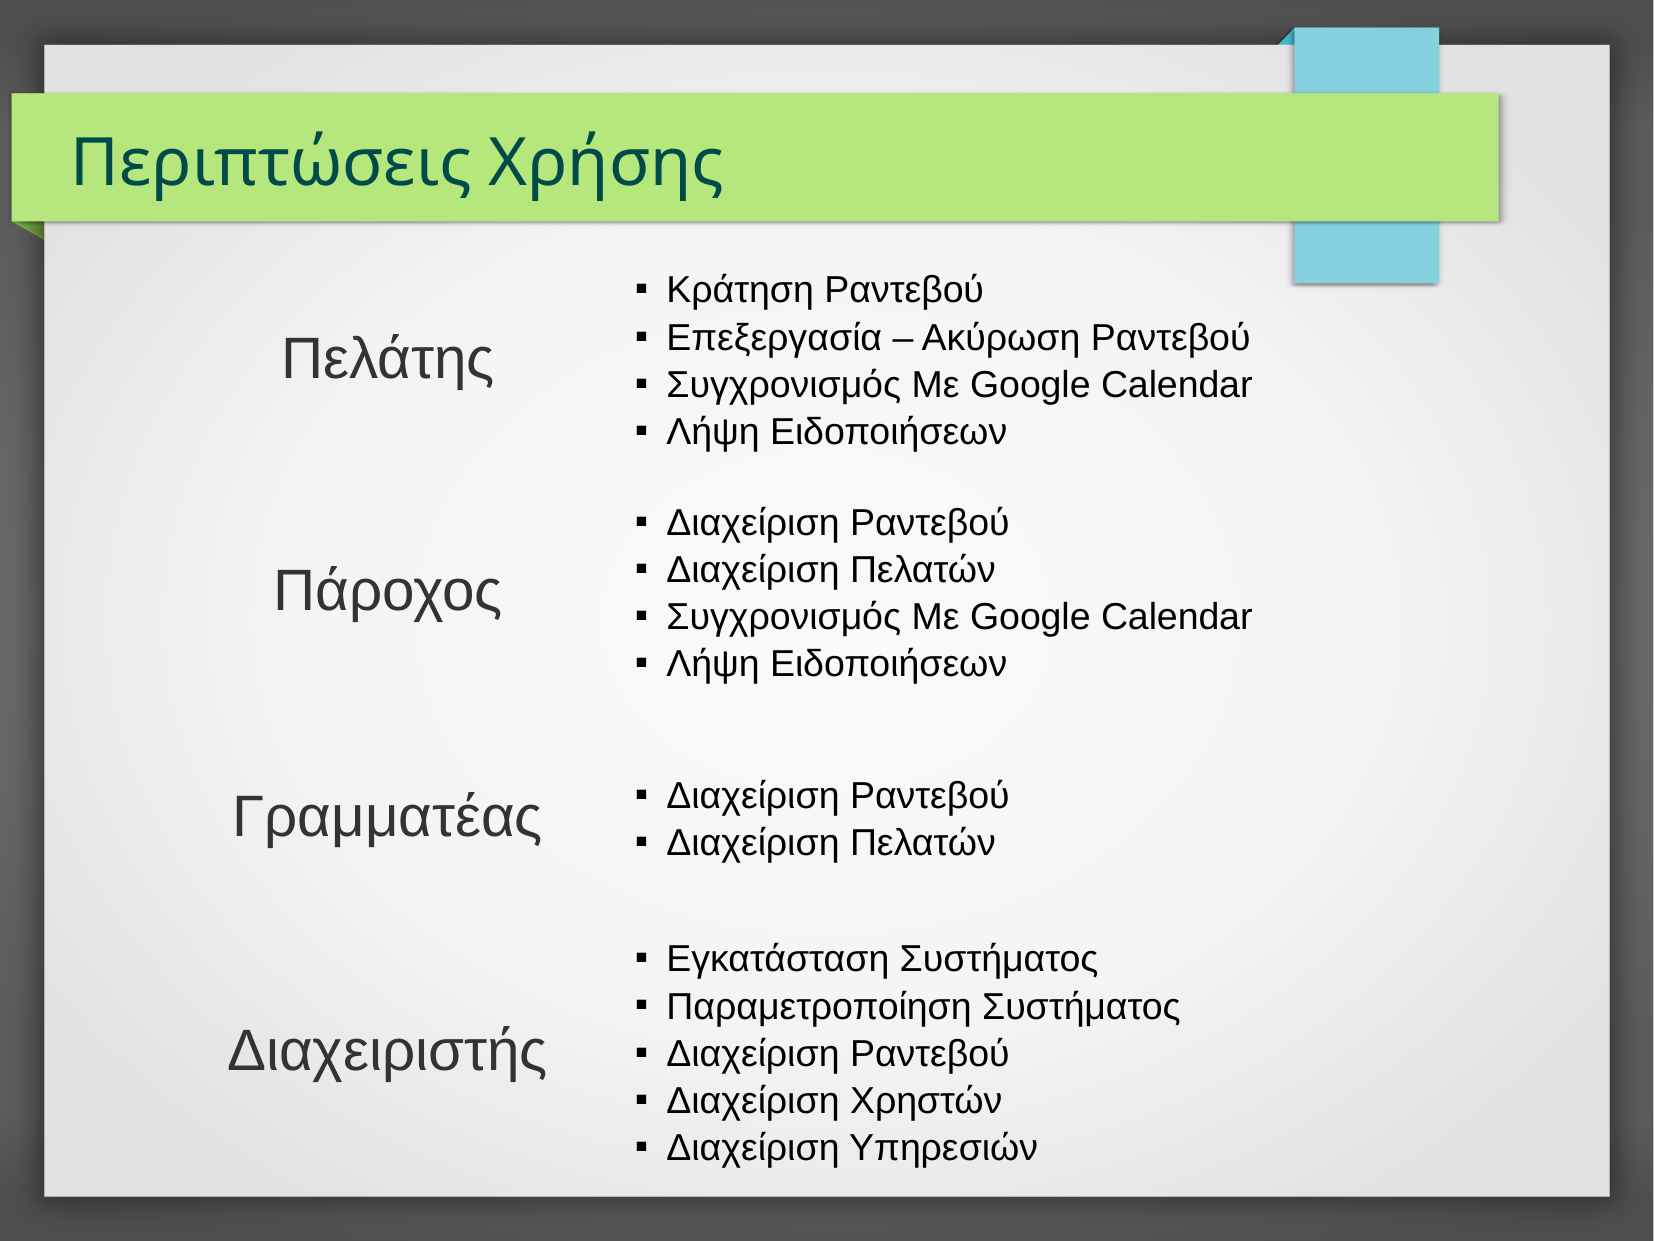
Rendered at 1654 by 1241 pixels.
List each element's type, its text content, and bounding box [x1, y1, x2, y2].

table_header Κράτηση Ραντεβού Επεξεργασία – Ακύρωση Ραντεβού Συγχρονισμός Με Google Calendar Λήψη Ειδοποιήσεων [610, 242, 1481, 474]
picture [0, 0, 1654, 1241]
table_cell Γραμματέας [165, 707, 610, 927]
table_cell Εγκατάσταση Συστήματος Παραμετροποίηση Συστήματος Διαχείριση Ραντεβού Διαχείριση Χρηστών Διαχείριση Υπηρεσιών [610, 927, 1481, 1175]
table_header Πελάτης [165, 242, 610, 474]
table_cell Διαχείριση Ραντεβού Διαχείριση Πελατών [610, 707, 1481, 927]
table_cell Διαχειριστής [165, 927, 610, 1175]
table_cell Διαχείριση Ραντεβού Διαχείριση Πελατών Συγχρονισμός Με Google Calendar Λήψη Ειδοποιήσεων [610, 474, 1481, 707]
title Περιπτώσεις Χρήσης [70, 106, 1229, 213]
table_cell Πάροχος [165, 474, 610, 707]
